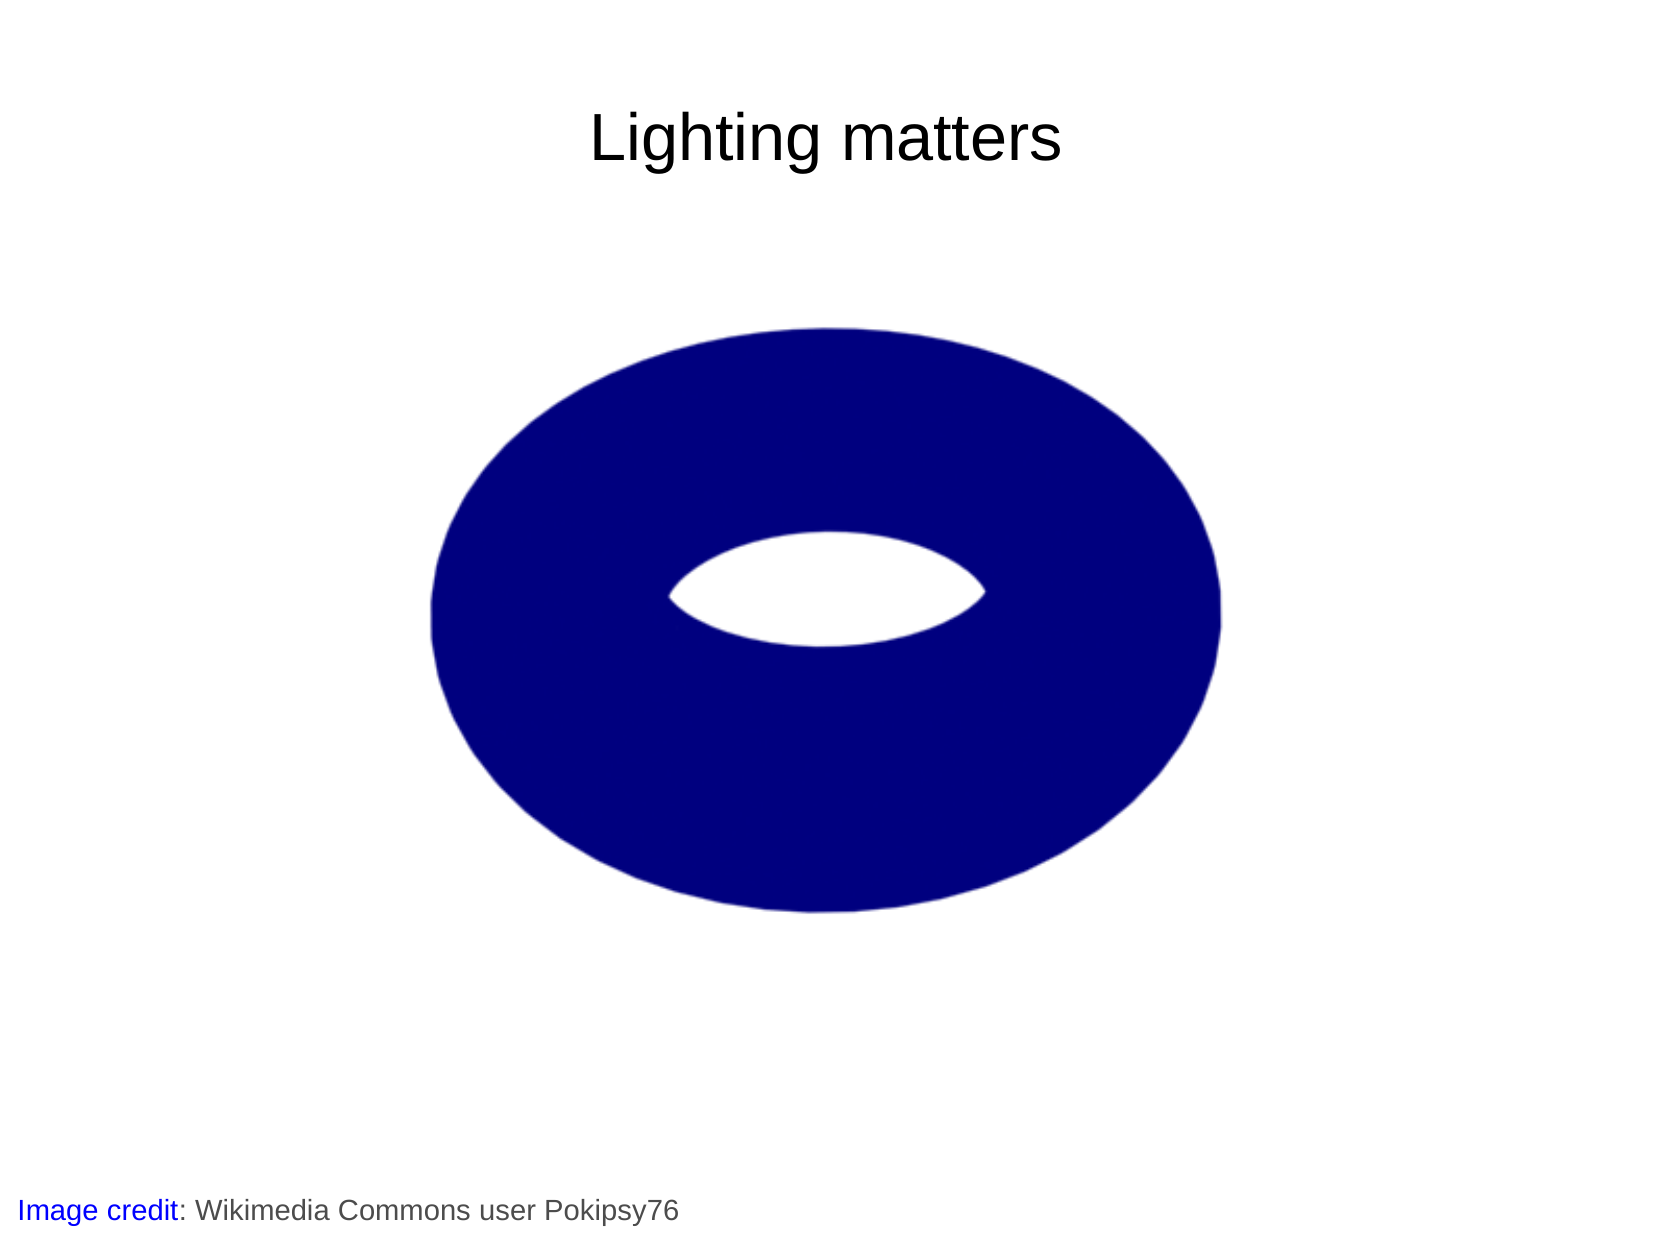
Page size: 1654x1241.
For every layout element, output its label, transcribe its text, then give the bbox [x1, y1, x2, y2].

subtitle Lighting matters [82, 49, 1571, 226]
text_box Image credit: Wikimedia Commons user Pokipsy76 [2, 1186, 1163, 1234]
picture [410, 255, 1244, 985]
